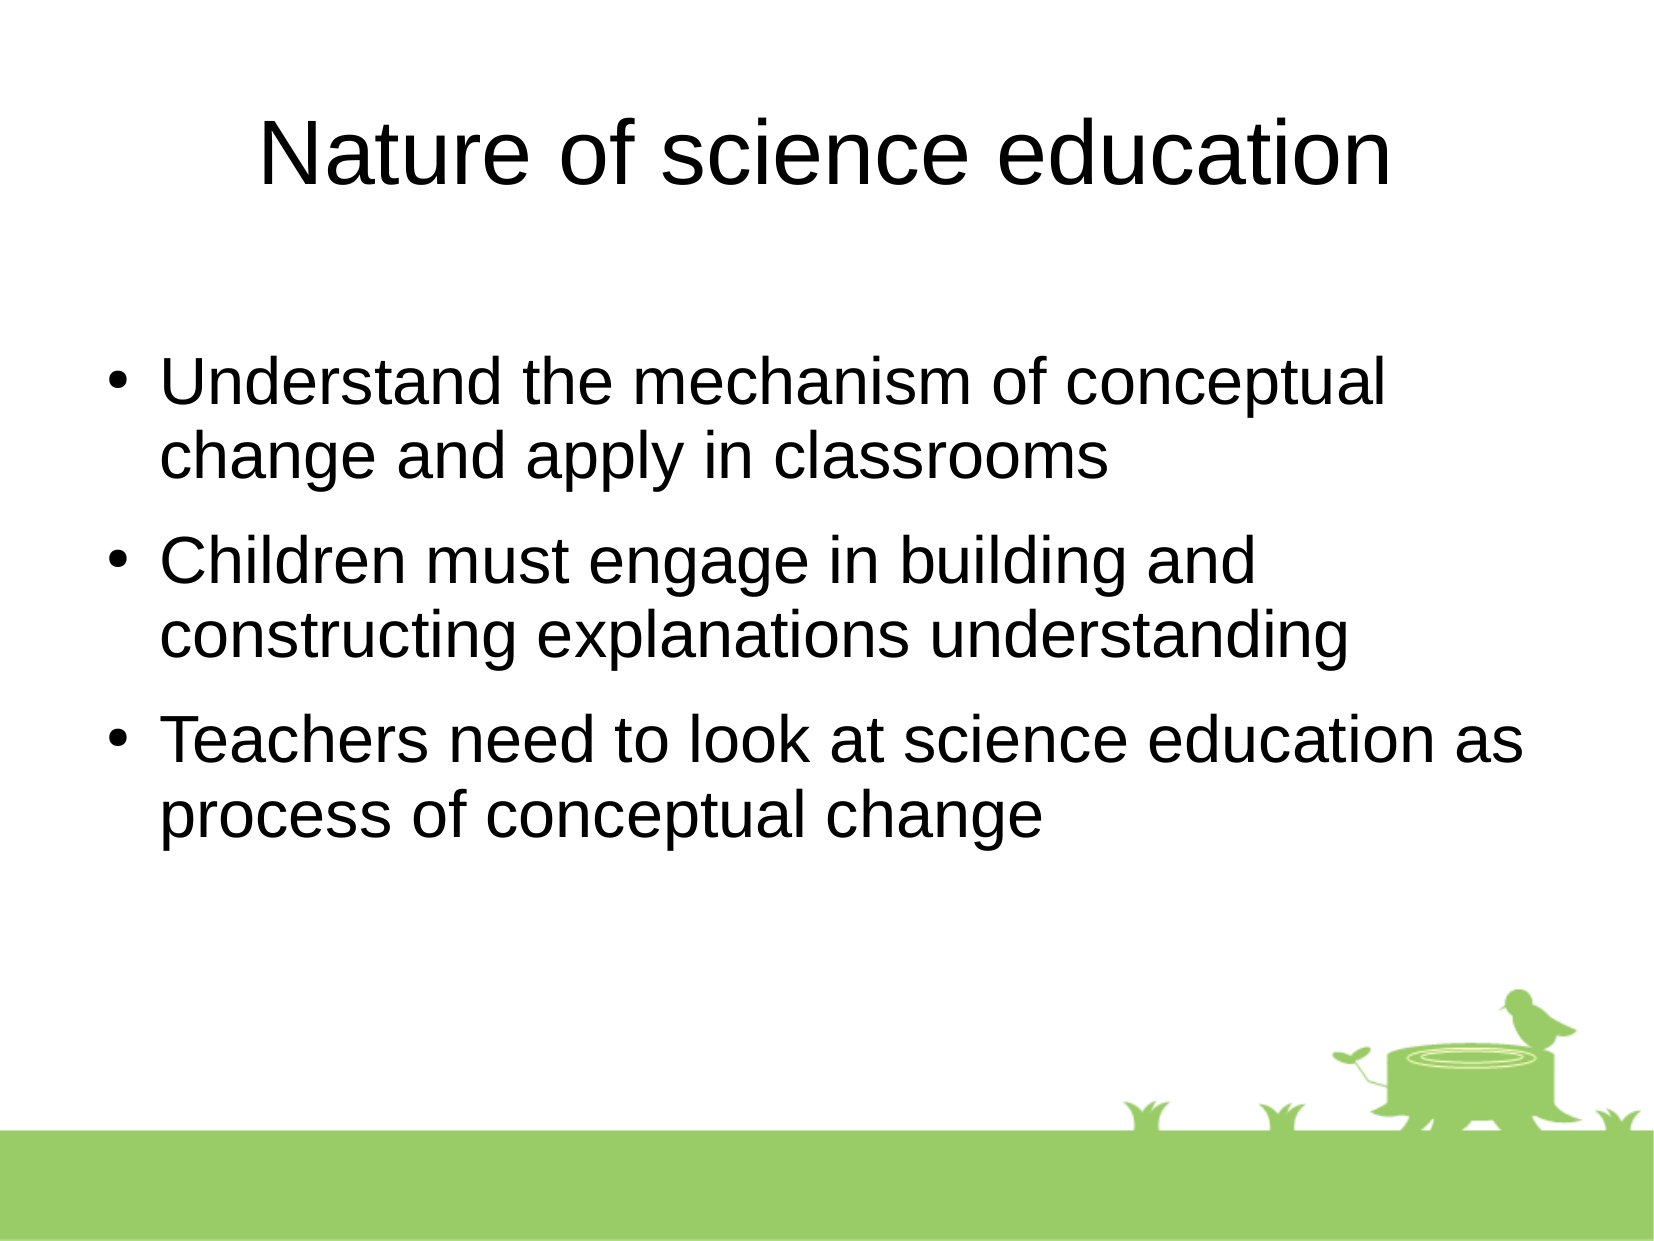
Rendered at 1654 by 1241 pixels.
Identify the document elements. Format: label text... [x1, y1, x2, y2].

title Nature of science education [82, 49, 1571, 257]
picture [0, 0, 1654, 1241]
list Understand the mechanism of conceptual change and apply in classrooms Children must engage in building and constructing explanations understanding Teachers need to look at science education as process of conceptual change [88, 343, 1577, 1063]
